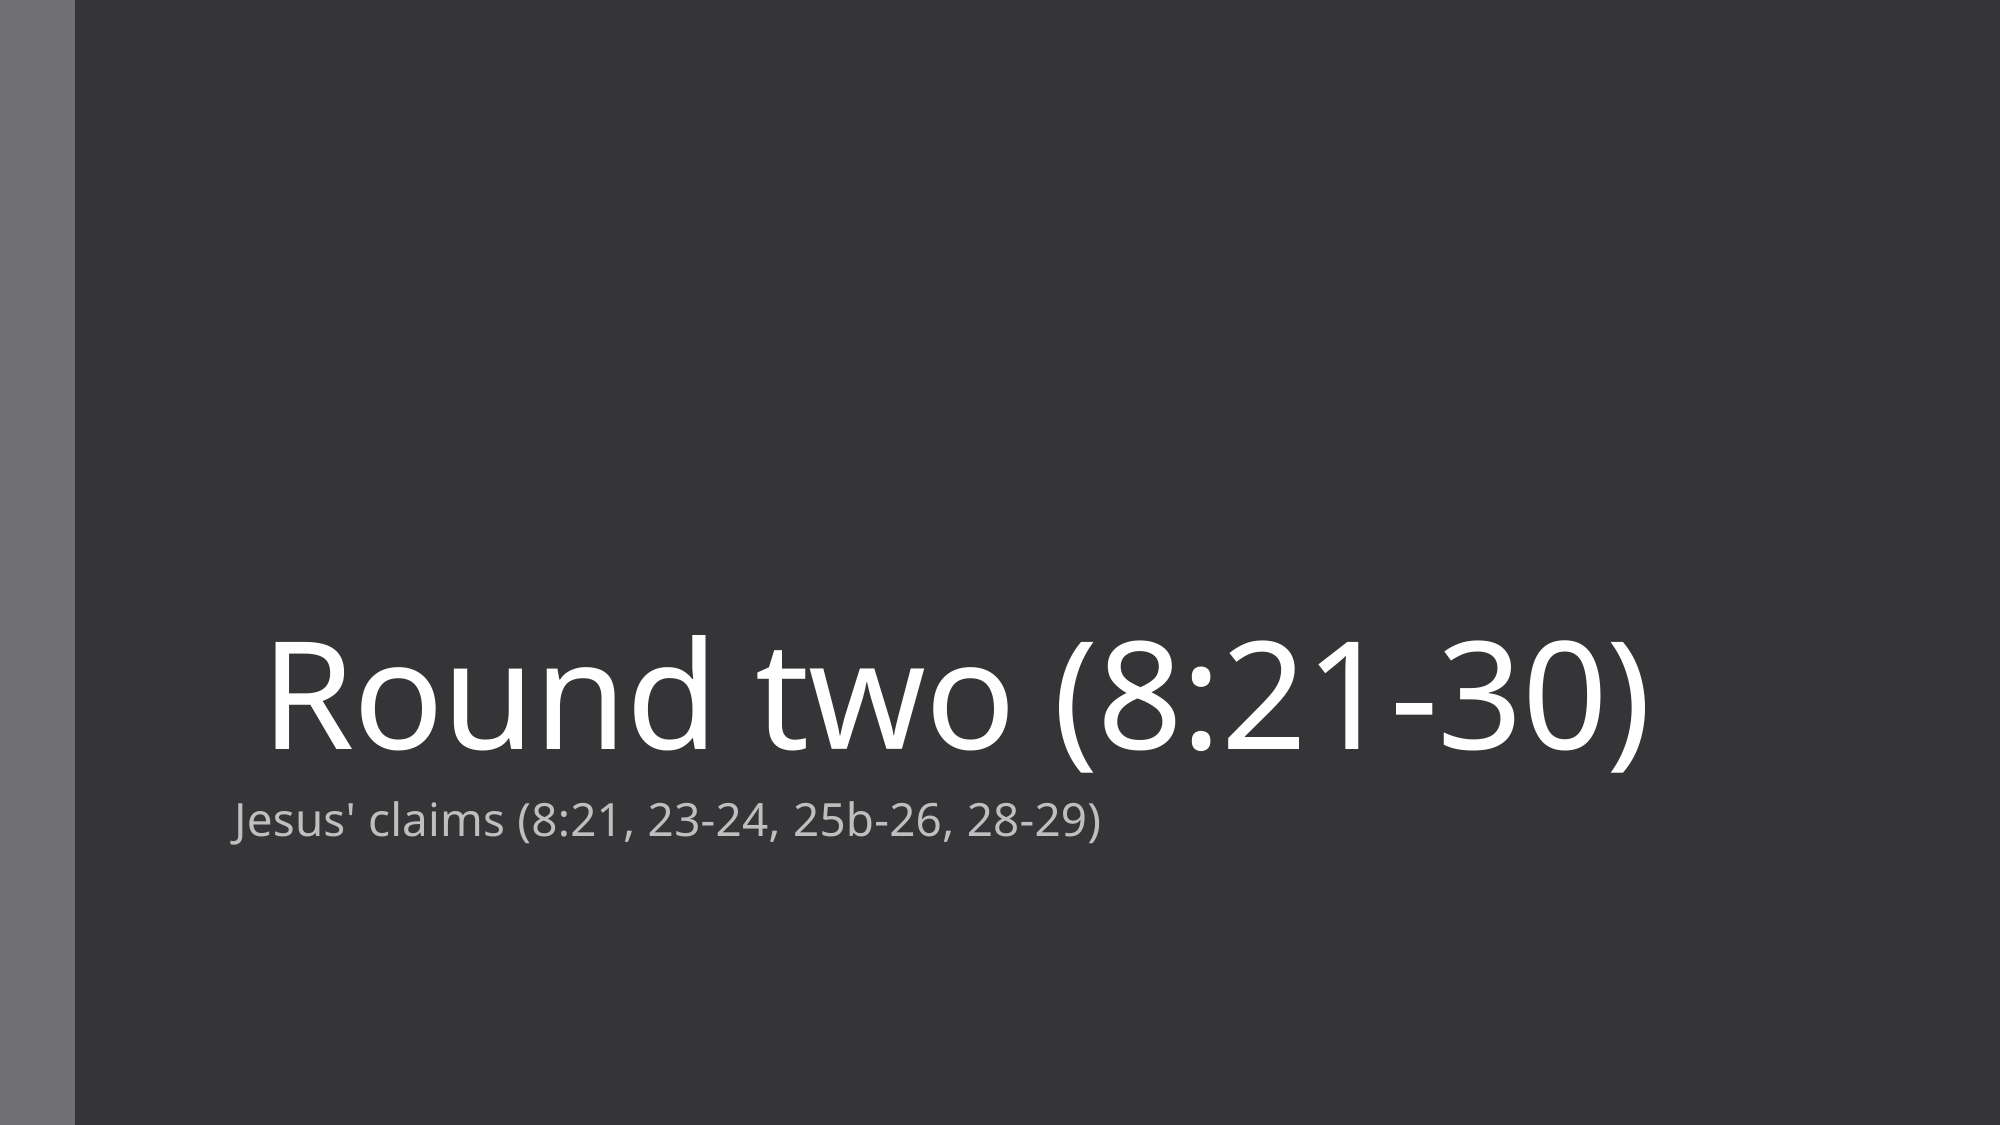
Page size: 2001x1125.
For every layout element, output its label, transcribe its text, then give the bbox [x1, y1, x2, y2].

title Round two (8:21-30) [206, 124, 1752, 787]
subtitle Jesus' claims (8:21, 23-24, 25b-26, 28-29) [206, 787, 1752, 1066]
